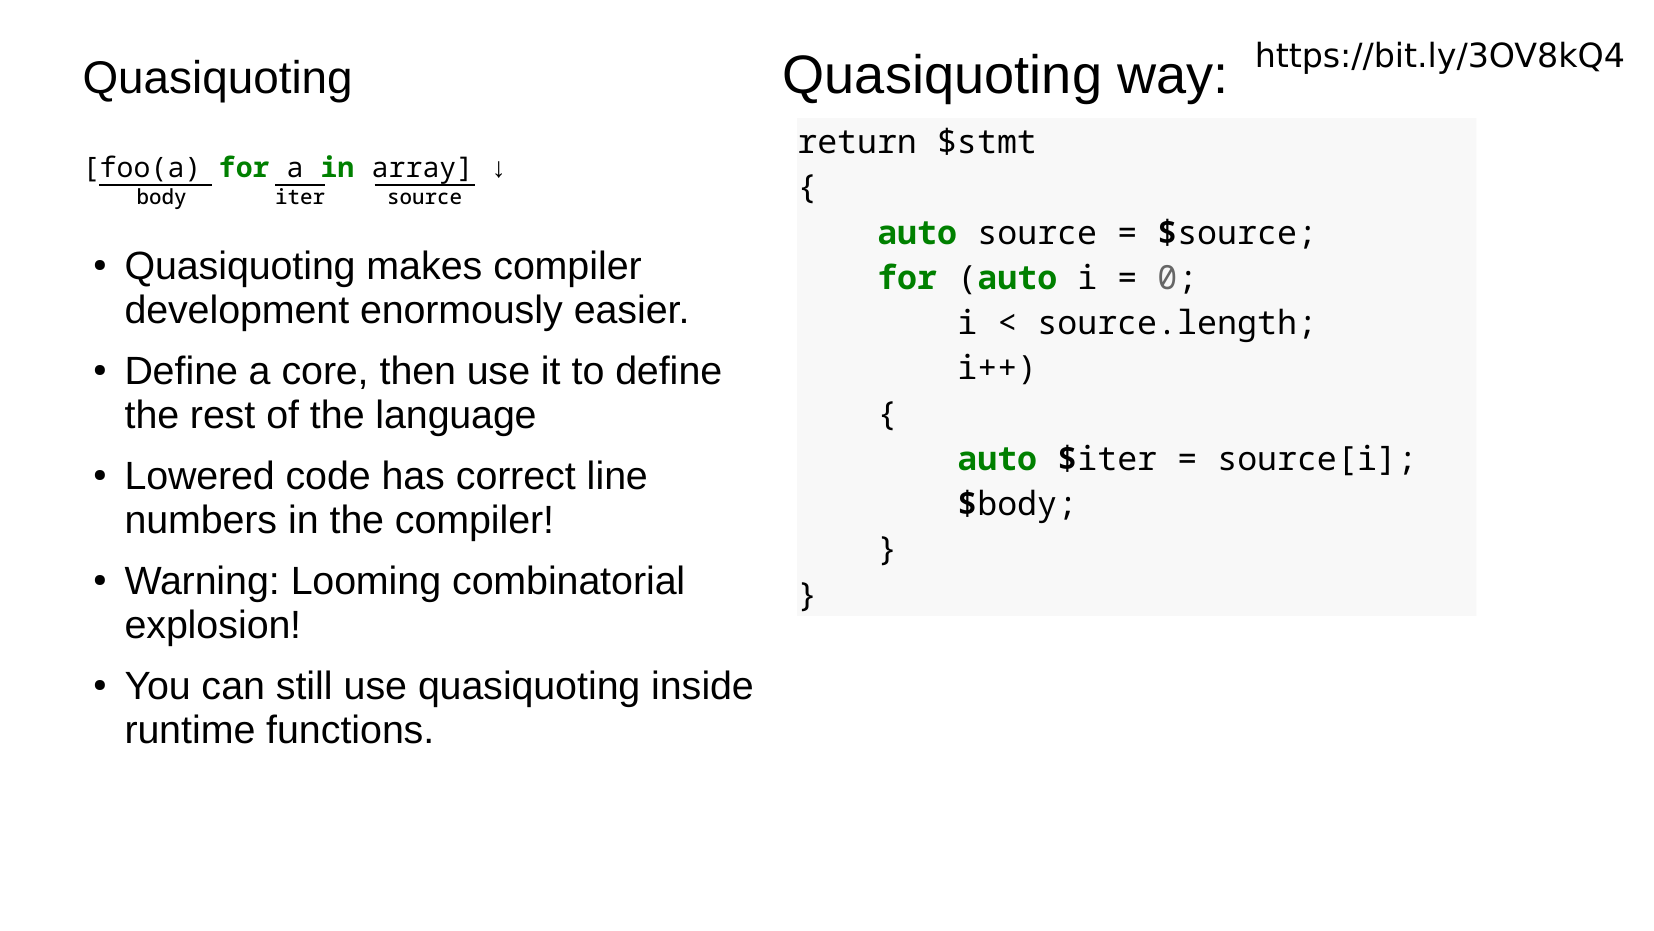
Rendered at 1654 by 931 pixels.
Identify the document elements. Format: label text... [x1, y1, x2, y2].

text_box return $stmt { auto source = $source; for (auto i = 0; i < source.length; i++) { auto $iter = source[i]; $body; } } [797, 118, 1477, 616]
text_box source [374, 182, 670, 251]
text_box iter [275, 182, 335, 222]
text_box body [99, 182, 395, 281]
title Quasiquoting [1270, 37, 1571, 119]
title Quasiquoting [82, 37, 767, 119]
text_box Quasiquoting way: [767, 37, 1270, 174]
list [foo(a) for a in array] ↓ Quasiquoting makes compiler development enormously easier. Define a core, then use it to define the rest of the language Lowered code has correct line numbers in the compiler! Warning: Looming combinatorial explosion! You can still use quasiquoting inside runtime functions. [82, 147, 755, 758]
